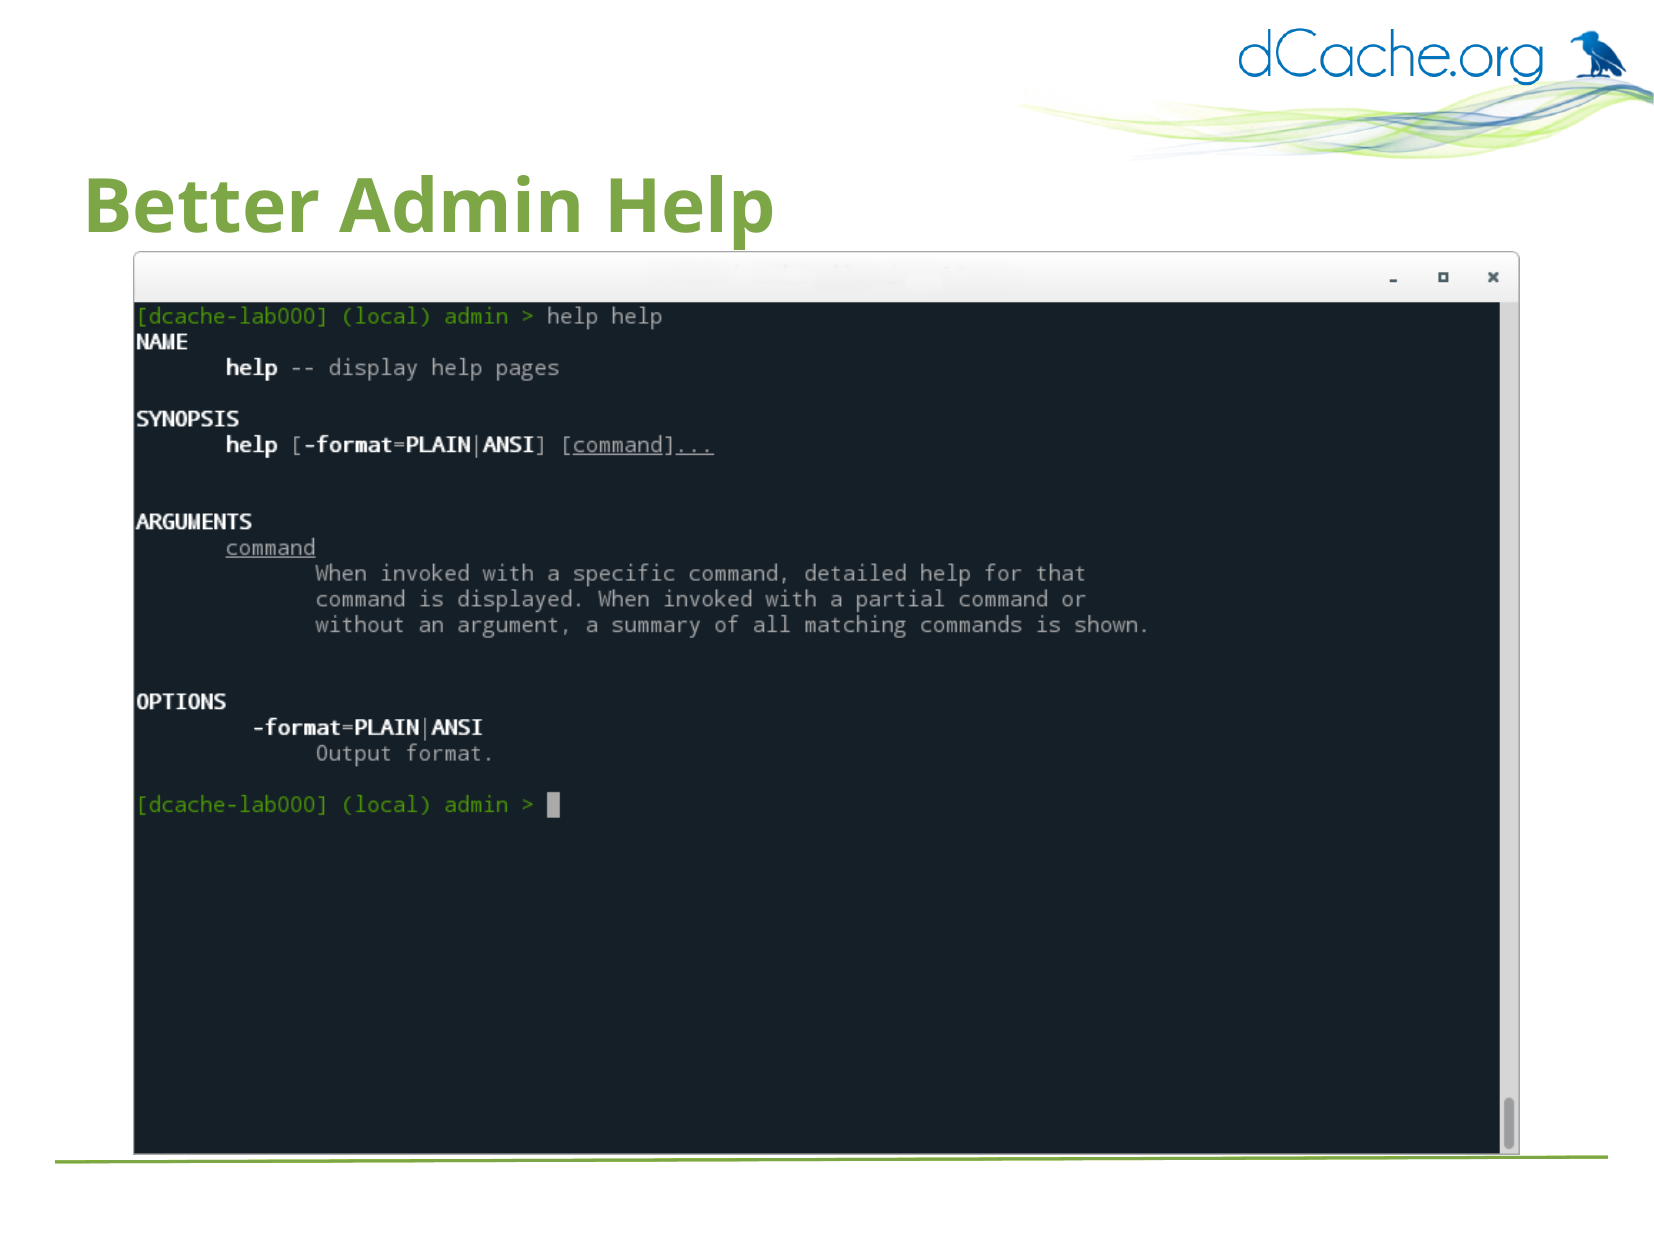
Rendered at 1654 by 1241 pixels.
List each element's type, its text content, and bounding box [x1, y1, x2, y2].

title Better Admin Help [82, 155, 1605, 252]
picture [133, 251, 1520, 1156]
picture [956, 16, 1654, 169]
